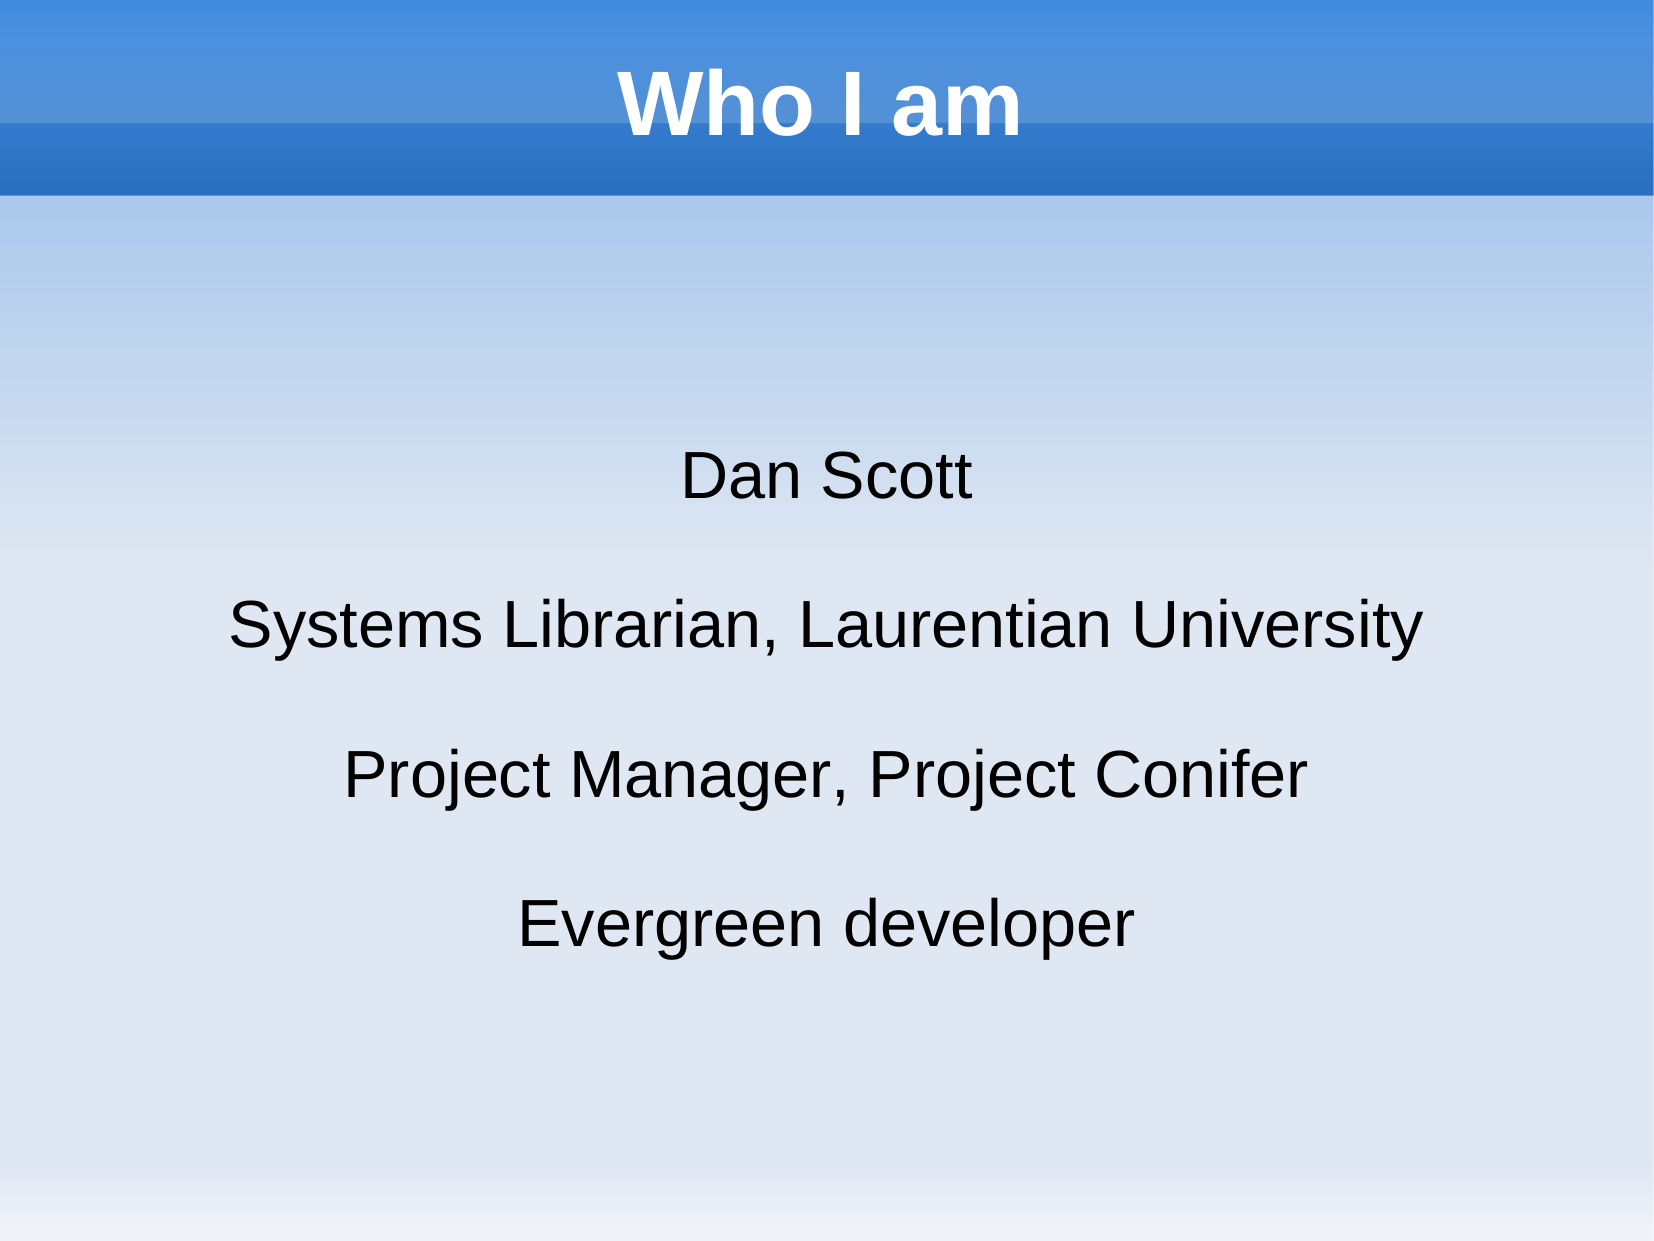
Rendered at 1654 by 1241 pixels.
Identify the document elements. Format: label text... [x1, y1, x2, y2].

title Who I am [76, 0, 1565, 208]
subtitle Dan Scott Systems Librarian, Laurentian University Project Manager, Project Conifer Evergreen developer [82, 290, 1571, 1109]
picture [0, 0, 1654, 1241]
